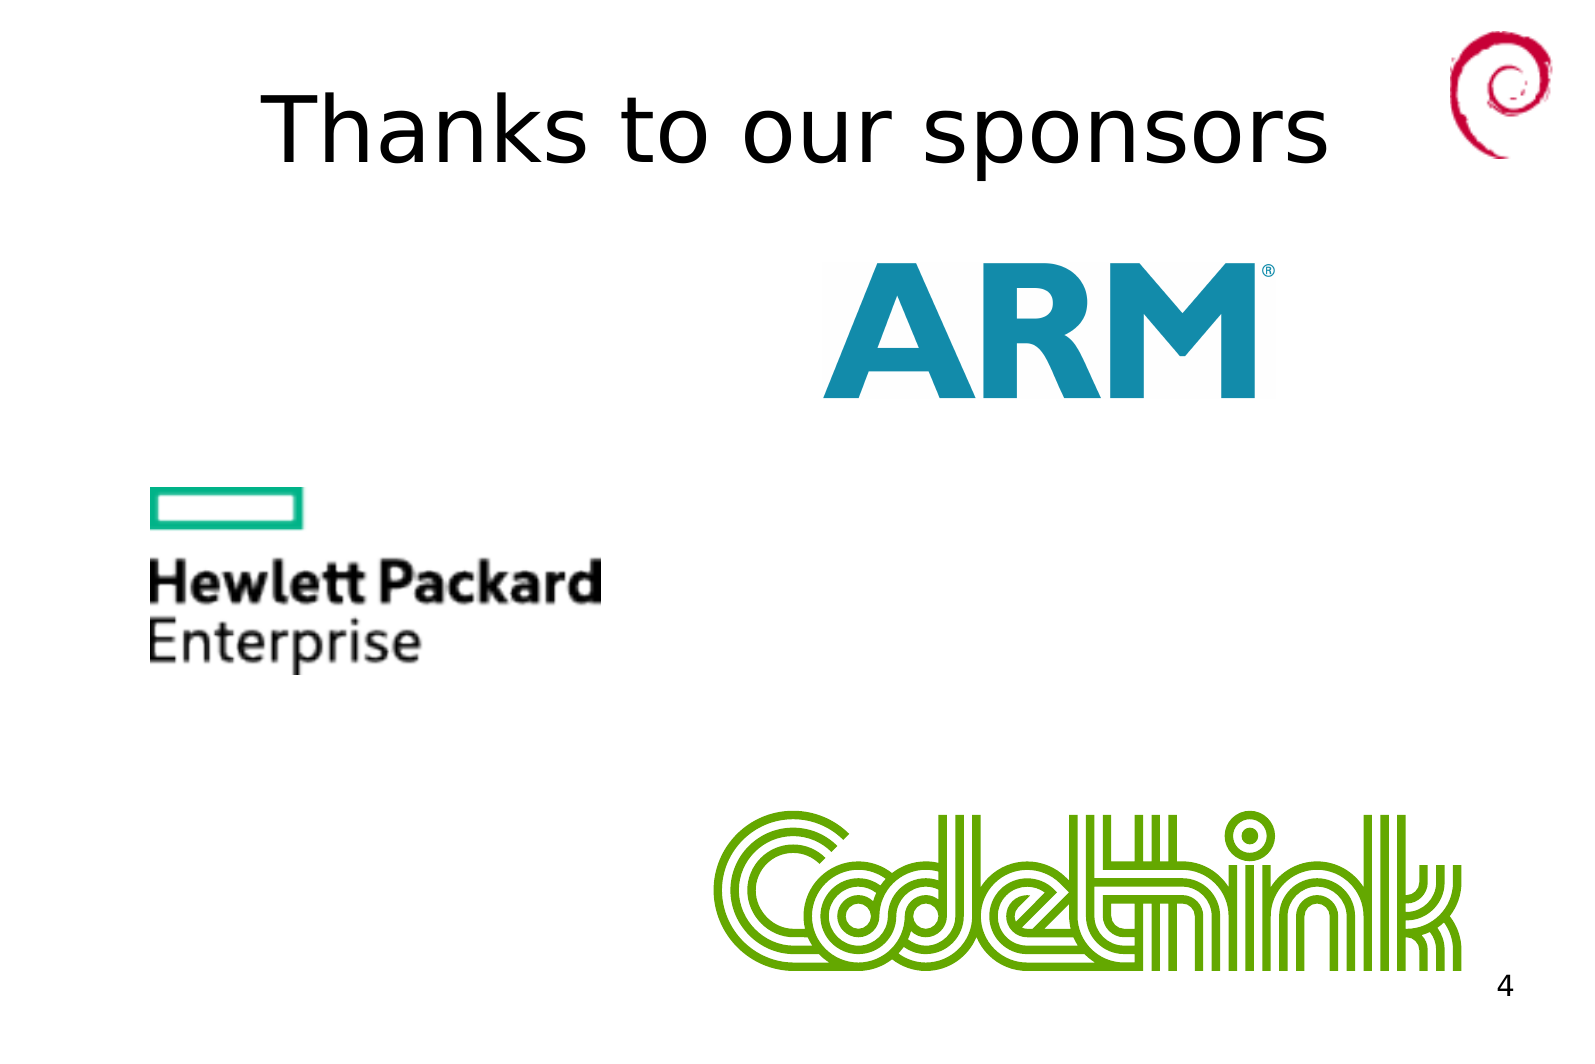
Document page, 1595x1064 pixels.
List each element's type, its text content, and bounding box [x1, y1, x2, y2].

title Thanks to our sponsors [79, 42, 1515, 221]
picture [712, 806, 1463, 976]
picture [150, 487, 601, 675]
subtitle [79, 256, 1515, 944]
picture [1450, 31, 1555, 159]
